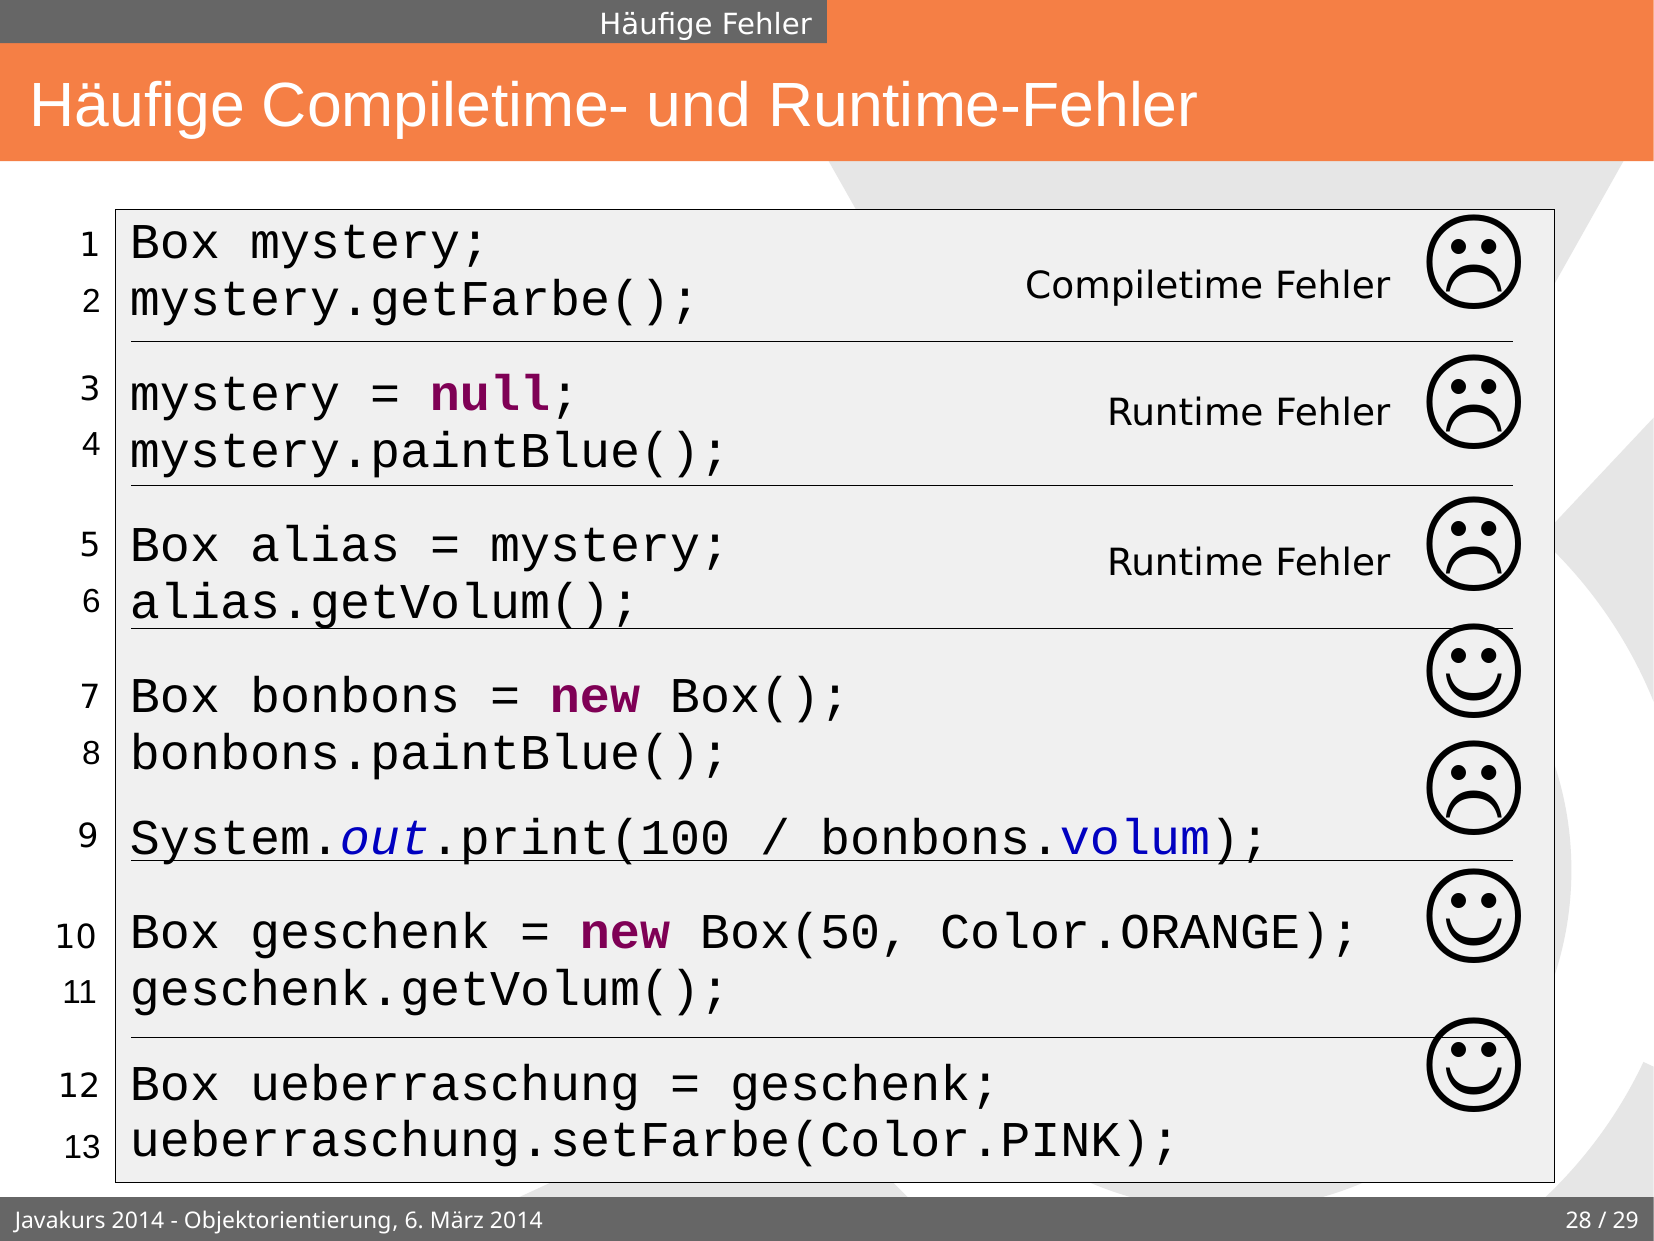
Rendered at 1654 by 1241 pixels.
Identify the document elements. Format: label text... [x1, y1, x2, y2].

table_cell 4 [54, 417, 115, 472]
table_cell 2 [54, 273, 115, 328]
text_box Häufige Fehler [29, 0, 827, 50]
text_box Compiletime Fehler [1010, 256, 1406, 316]
text_box  [1421, 746, 1528, 874]
table_cell 6 [54, 573, 115, 629]
table_header 5 [54, 518, 115, 573]
table_cell 8 [54, 725, 115, 781]
text_box Runtime Fehler [1092, 383, 1406, 443]
title Häufige Compiletime- und Runtime-Fehler [29, 67, 1595, 143]
text_box  [1421, 629, 1528, 746]
text_box  [1421, 221, 1528, 361]
table_cell 13 [0, 1121, 115, 1174]
table_header 3 [54, 361, 115, 417]
text_box  [1421, 1023, 1528, 1178]
table_header 7 [54, 669, 115, 725]
text_box  [1421, 502, 1528, 629]
table_header 12 [0, 1051, 115, 1121]
table_header 9 [52, 808, 113, 864]
table_header 10 [0, 909, 112, 965]
text_box Box mystery; mystery.getFarbe(); mystery = null; mystery.paintBlue(); Box alias = mystery; alias.getVolum(); Box bonbons = new Box(); bonbons.paintBlue(); System.out.print(100 / bonbons.volum); Box geschenk = new Box(50, Color.ORANGE); geschenk.getVolum(); Box ueberraschung = geschenk; ueberraschung.setFarbe(Color.PINK); [115, 209, 1555, 1183]
text_box Runtime Fehler [1092, 533, 1406, 593]
text_box  [1421, 361, 1528, 502]
text_box  [1421, 874, 1528, 1023]
table_cell 11 [0, 965, 112, 1018]
table_header 1 [54, 217, 115, 273]
